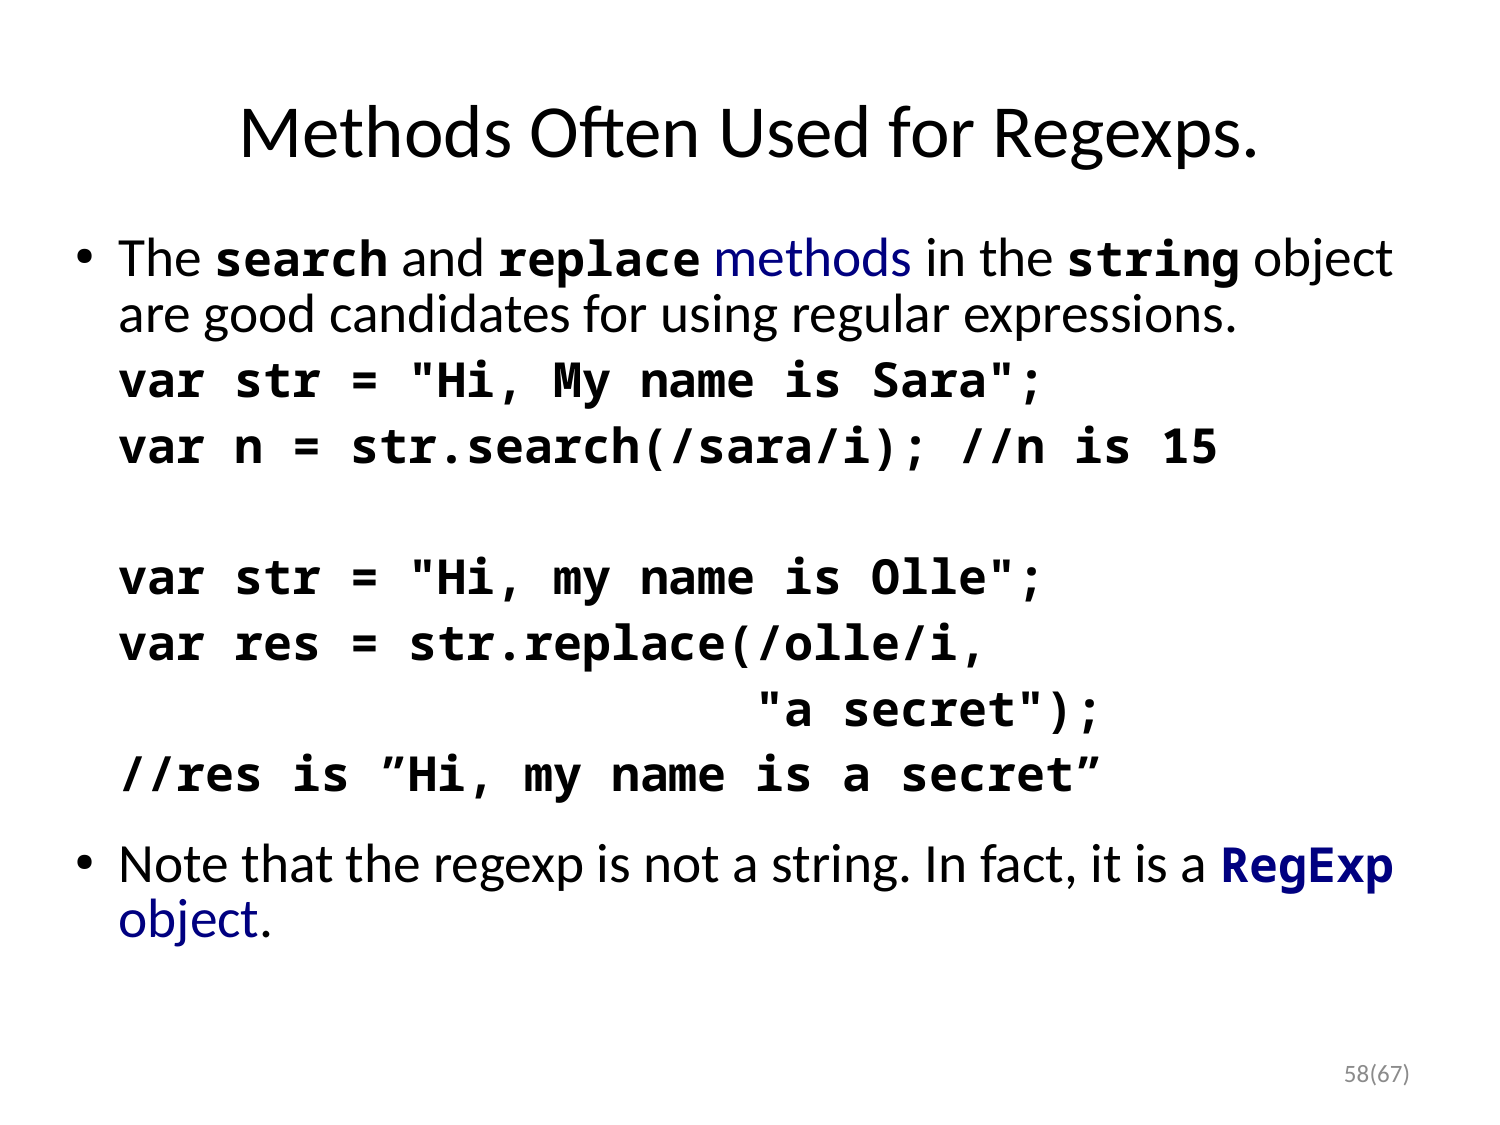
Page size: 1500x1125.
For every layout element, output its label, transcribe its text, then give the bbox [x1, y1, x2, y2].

title Methods Often Used for Regexps. [75, 45, 1425, 233]
list The search and replace methods in the string object are good candidates for using regular expressions. var str = "Hi, My name is Sara"; var n = str.search(/sara/i); //n is 15 var str = "Hi, my name is Olle"; var res = str.replace(/olle/i, "a secret"); //res is ”Hi, my name is a secret” Note that the regexp is not a string. In fact, it is a RegExp object. [60, 224, 1410, 1006]
